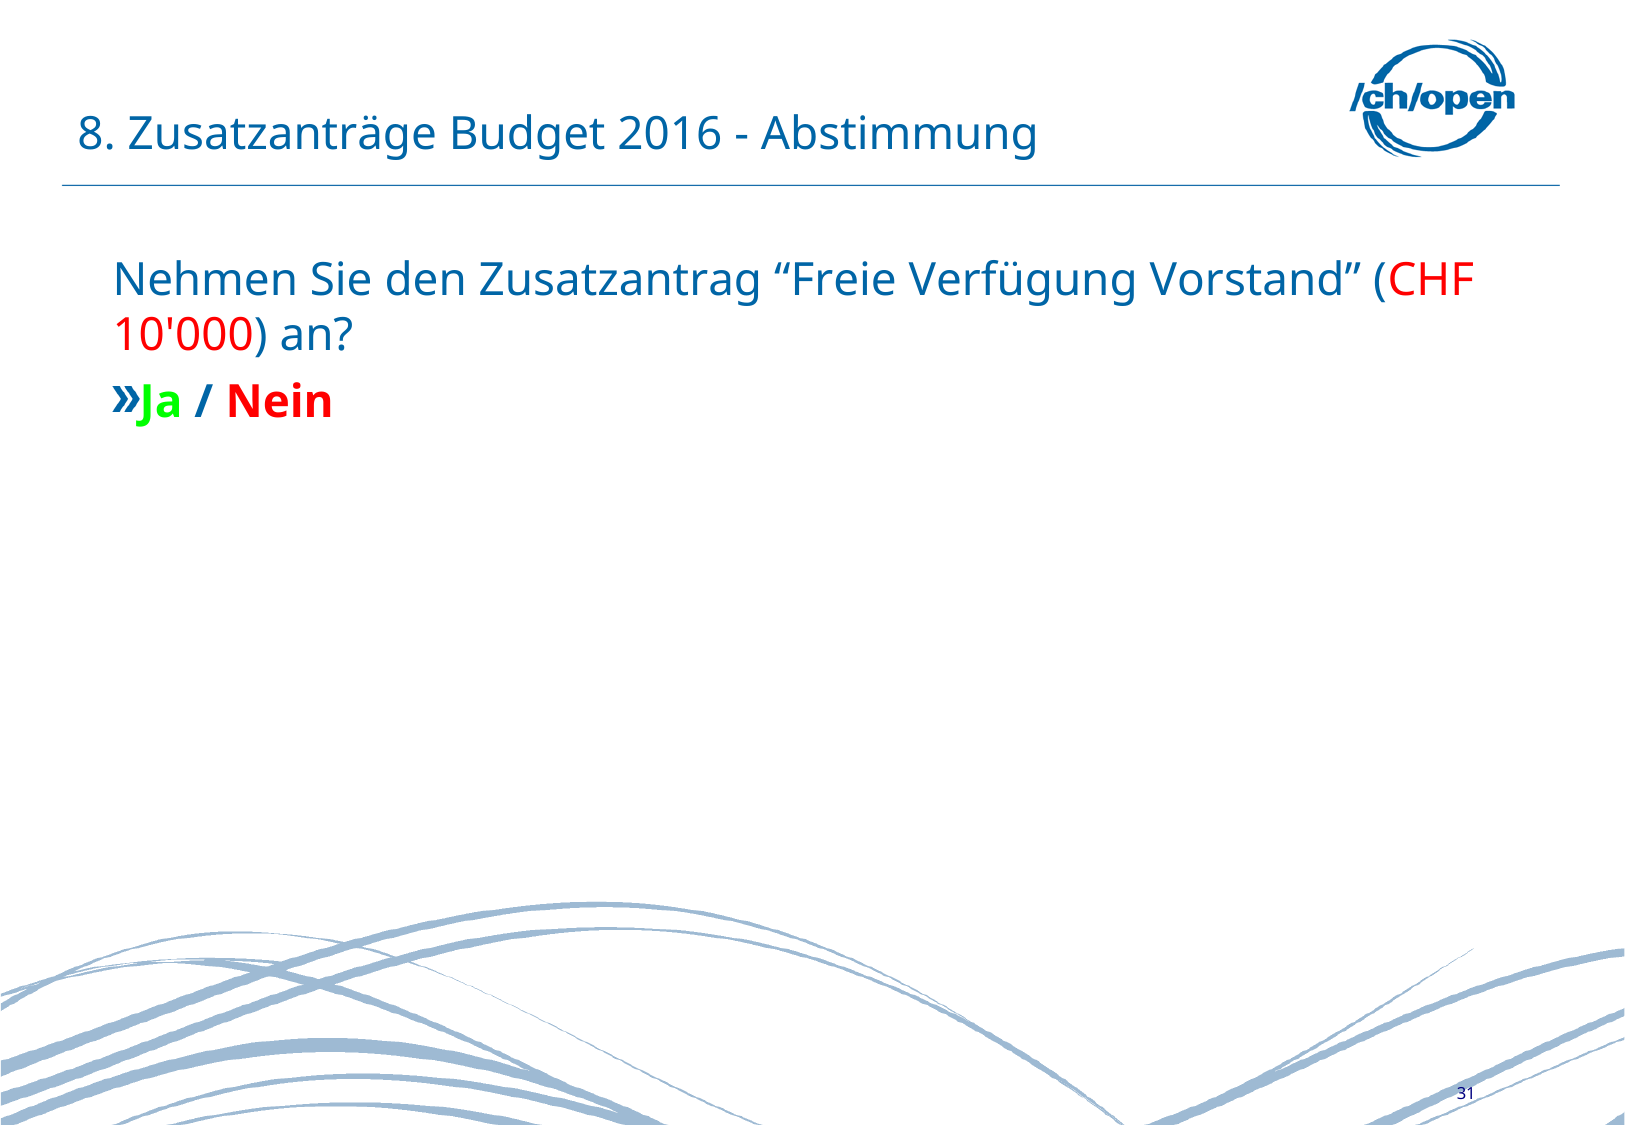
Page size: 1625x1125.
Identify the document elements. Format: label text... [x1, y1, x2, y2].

list Nehmen Sie den Zusatzantrag “Freie Verfügung Vorstand” (CHF 10'000) an? Ja / Nein [112, 249, 1565, 903]
title 8. Zusatzanträge Budget 2016 - Abstimmung [62, 74, 1325, 188]
